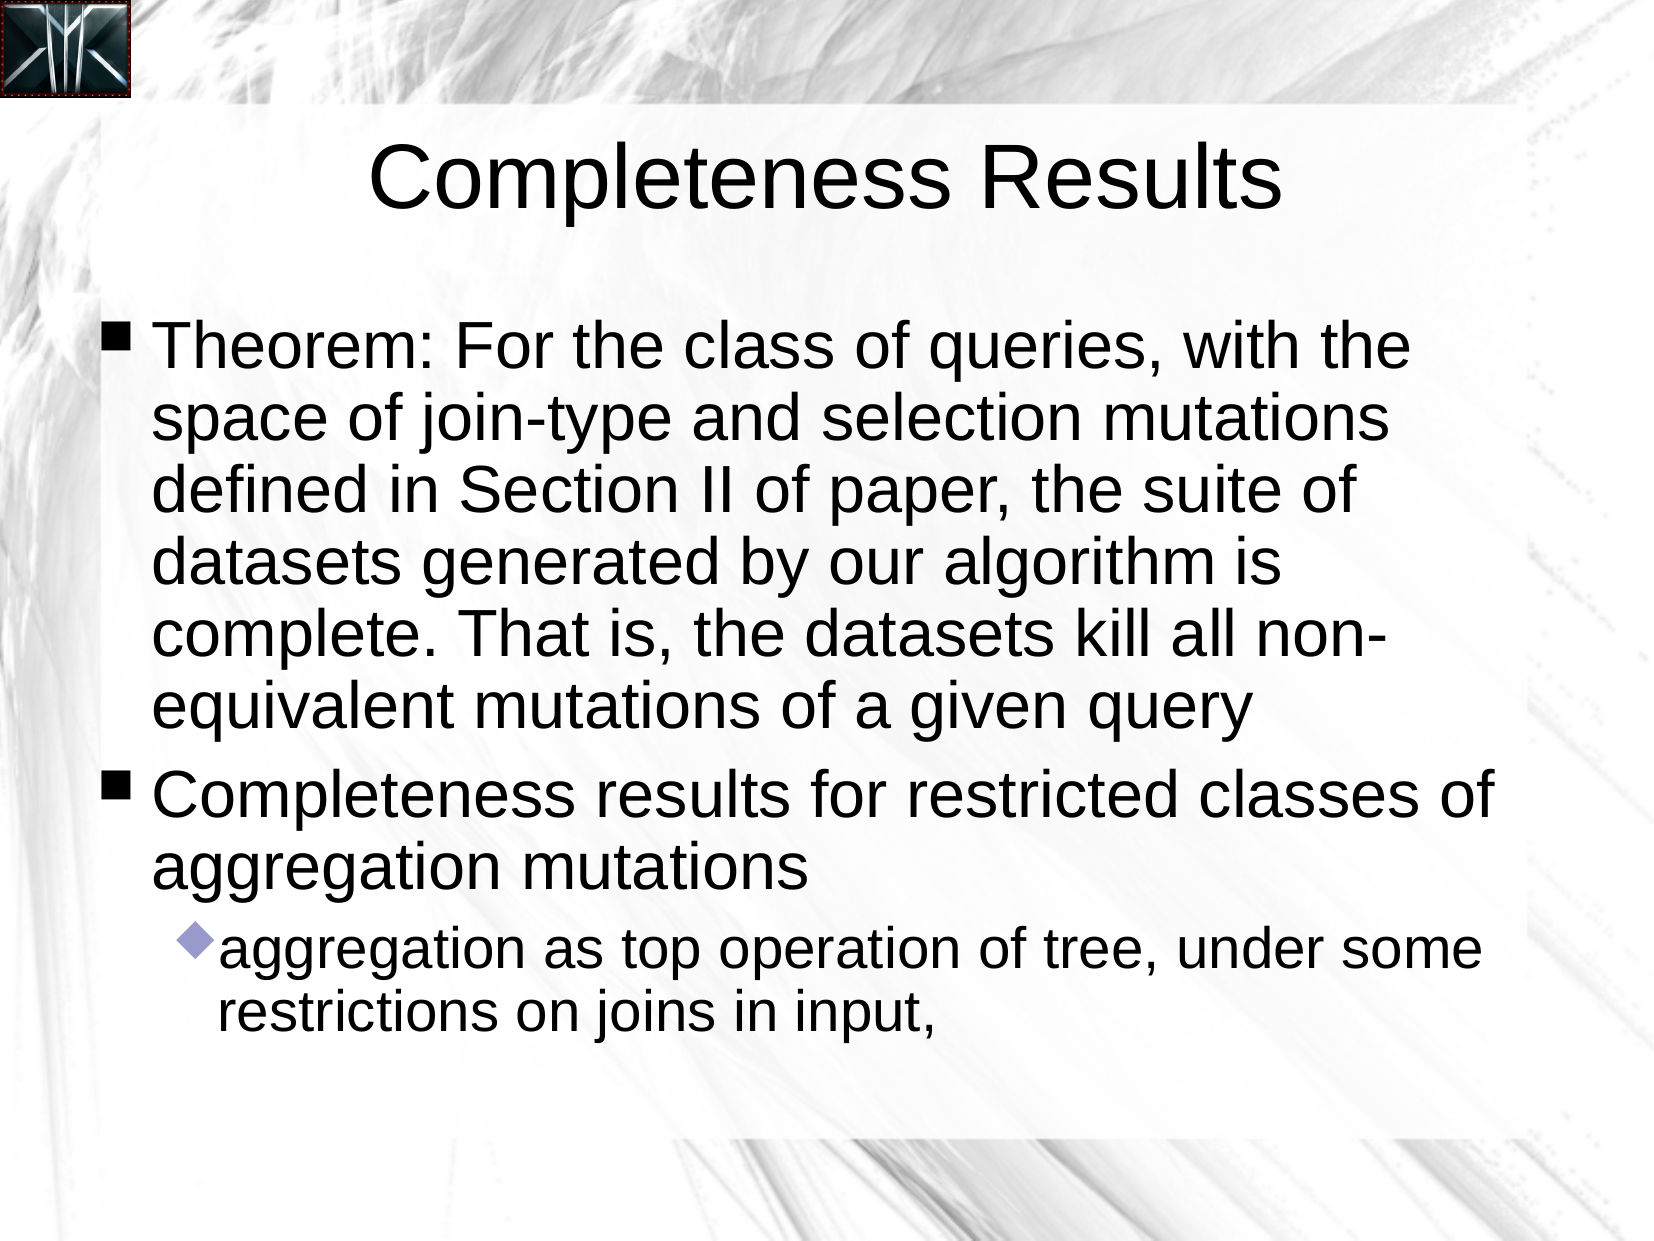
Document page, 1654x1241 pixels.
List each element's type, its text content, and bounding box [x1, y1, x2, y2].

picture [0, 0, 1654, 1241]
list Theorem: For the class of queries, with the space of join-type and selection mutations deﬁned in Section II of paper, the suite of datasets generated by our algorithm is complete. That is, the datasets kill all non-equivalent mutations of a given query Completeness results for restricted classes of aggregation mutations aggregation as top operation of tree, under some restrictions on joins in input, [82, 303, 1571, 1130]
title Completeness Results [82, 82, 1571, 262]
